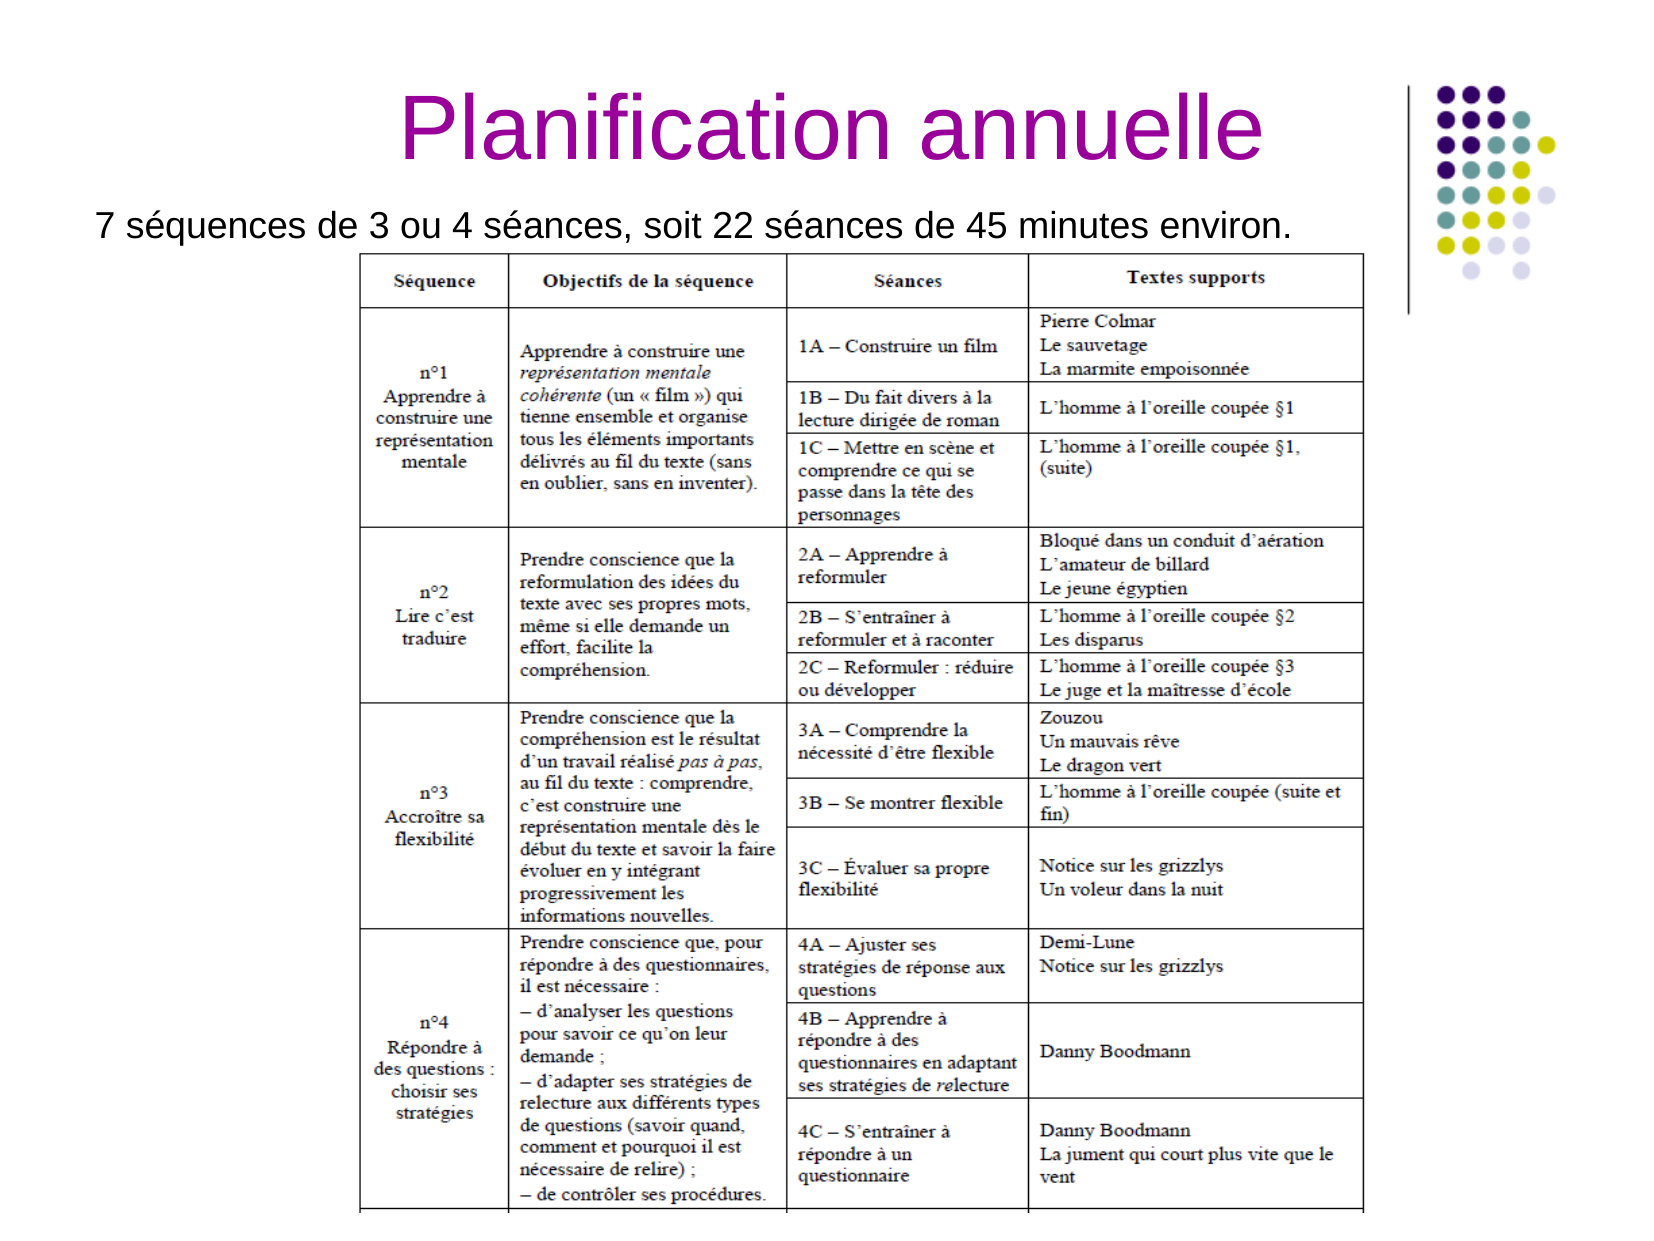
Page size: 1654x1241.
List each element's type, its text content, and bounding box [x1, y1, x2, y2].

picture [342, 55, 1588, 1213]
list 7 séquences de 3 ou 4 séances, soit 22 séances de 45 minutes environ. [94, 200, 1583, 265]
title Planification annuelle [88, 19, 1577, 227]
